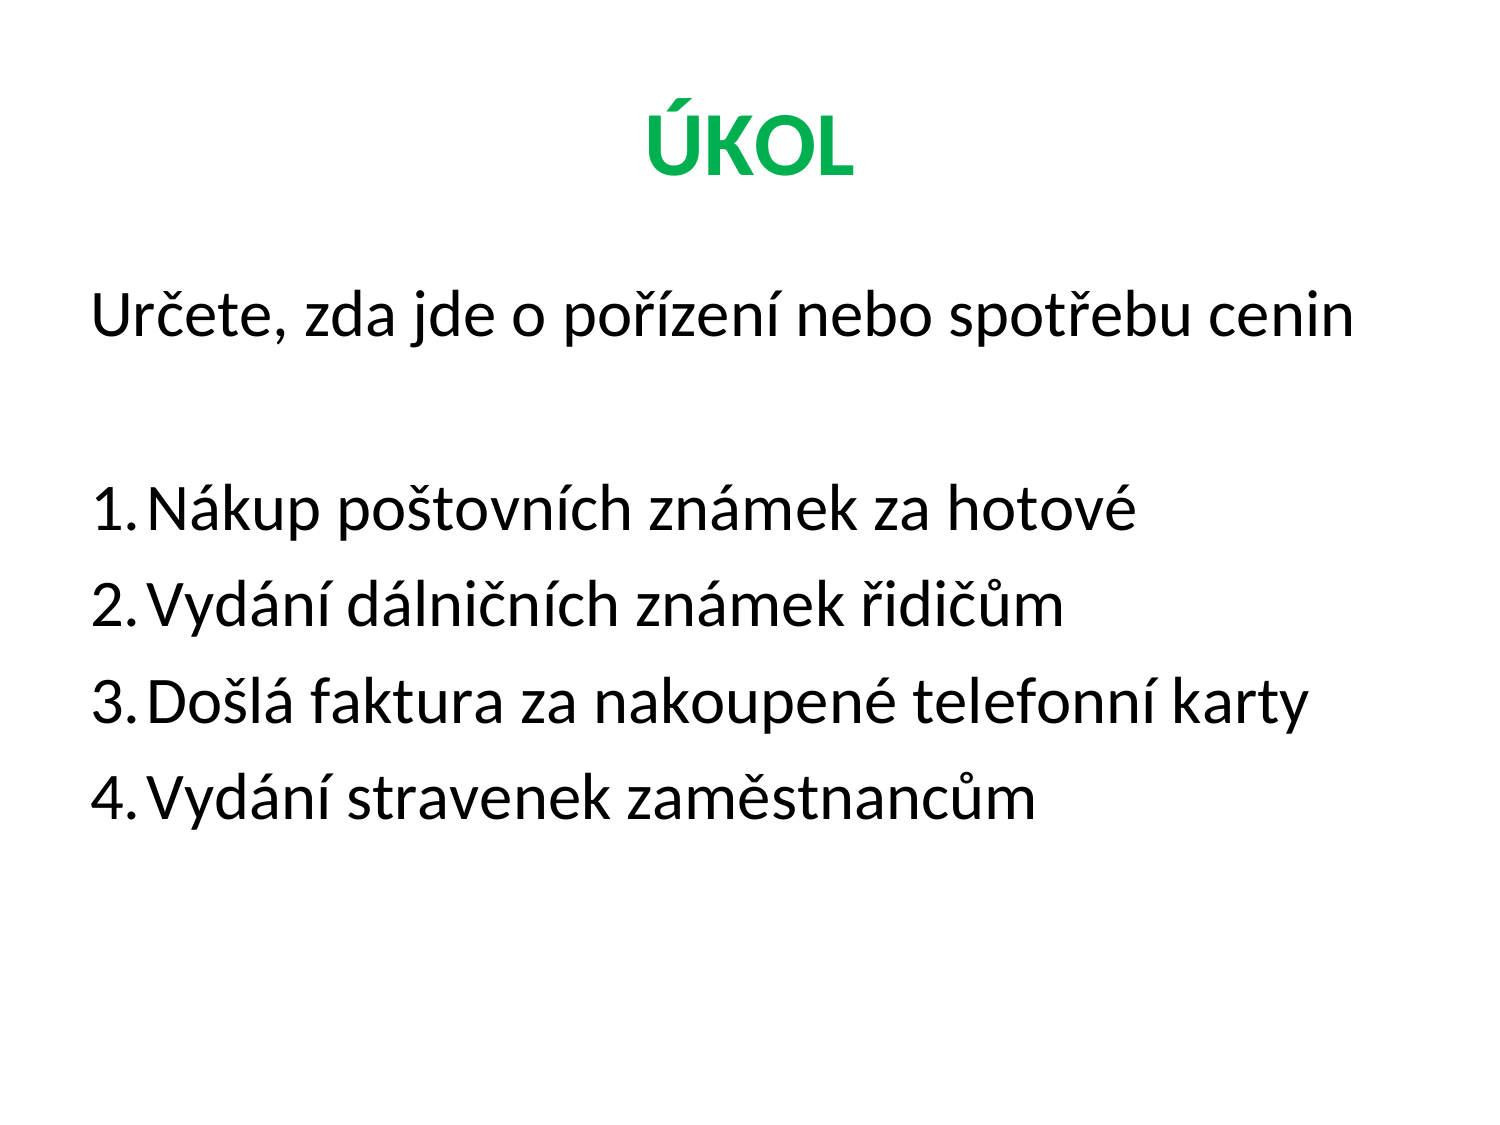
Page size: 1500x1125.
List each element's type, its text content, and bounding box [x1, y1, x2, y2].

list Určete, zda jde o pořízení nebo spotřebu cenin Nákup poštovních známek za hotové Vydání dálničních známek řidičům Došlá faktura za nakoupené telefonní karty Vydání stravenek zaměstnancům [75, 262, 1426, 1006]
title ÚKOL [75, 45, 1426, 233]
